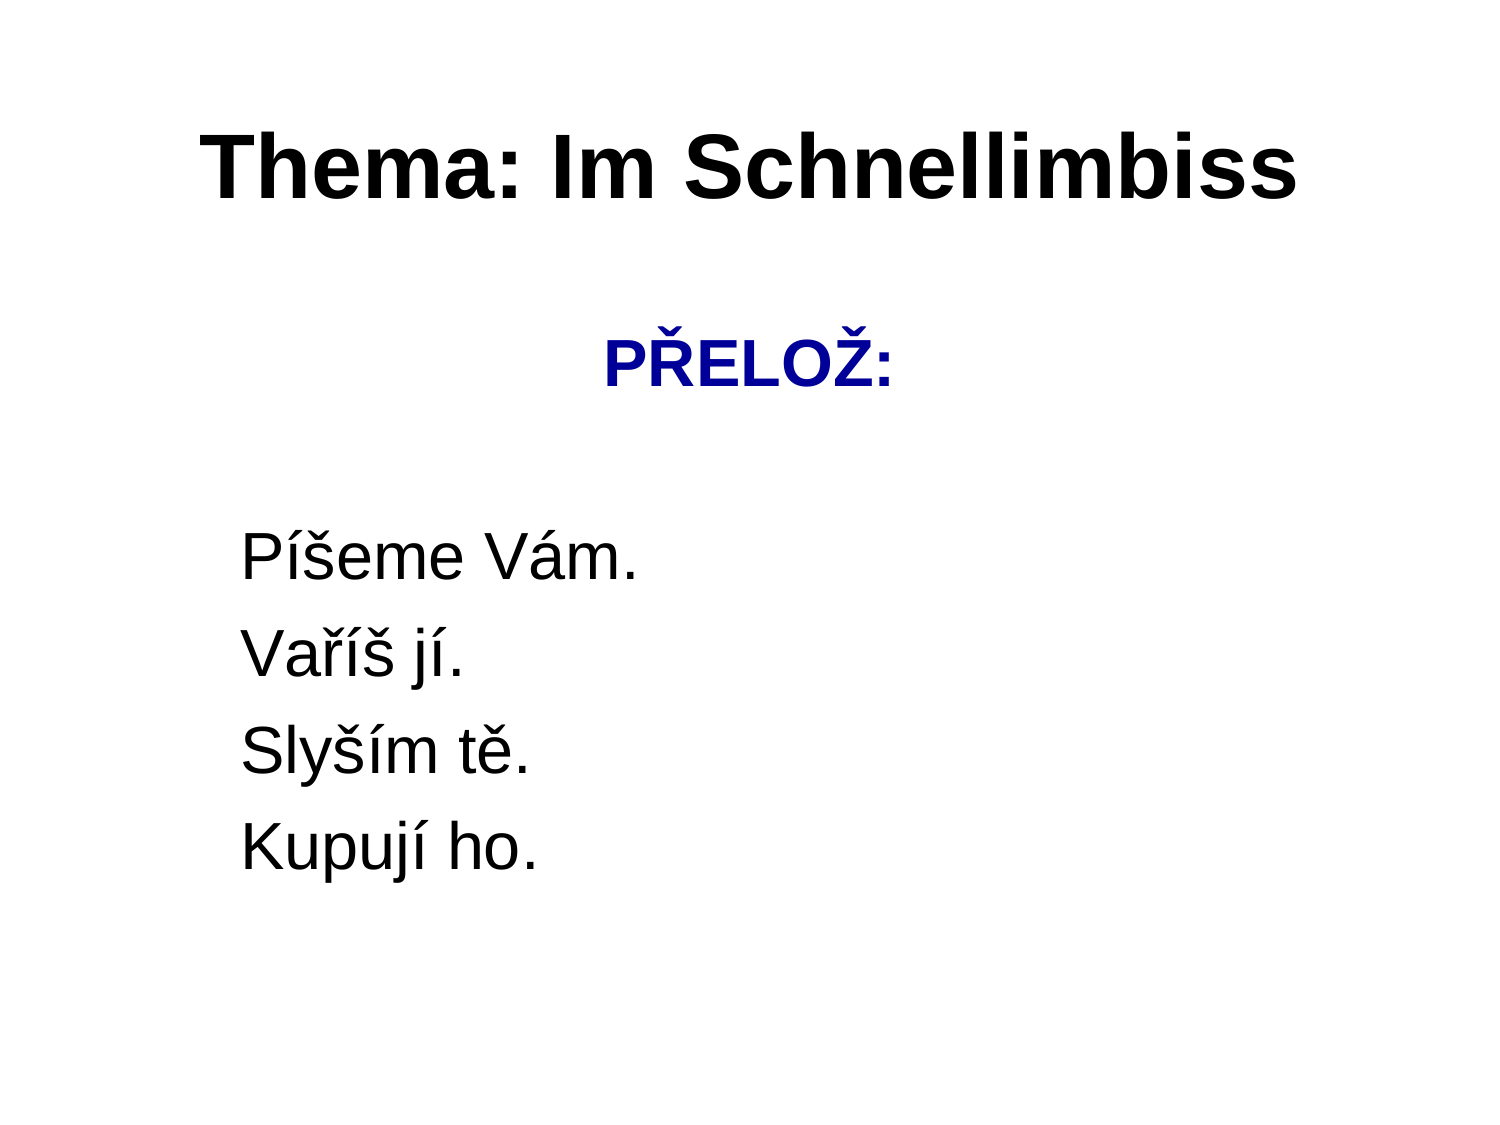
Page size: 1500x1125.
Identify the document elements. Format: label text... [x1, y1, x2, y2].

title Thema: Im Schnellimbiss [75, 47, 1426, 276]
list PŘELOŽ: Píšeme Vám. Vaříš jí. Slyším tě. Kupují ho. [75, 312, 1426, 997]
